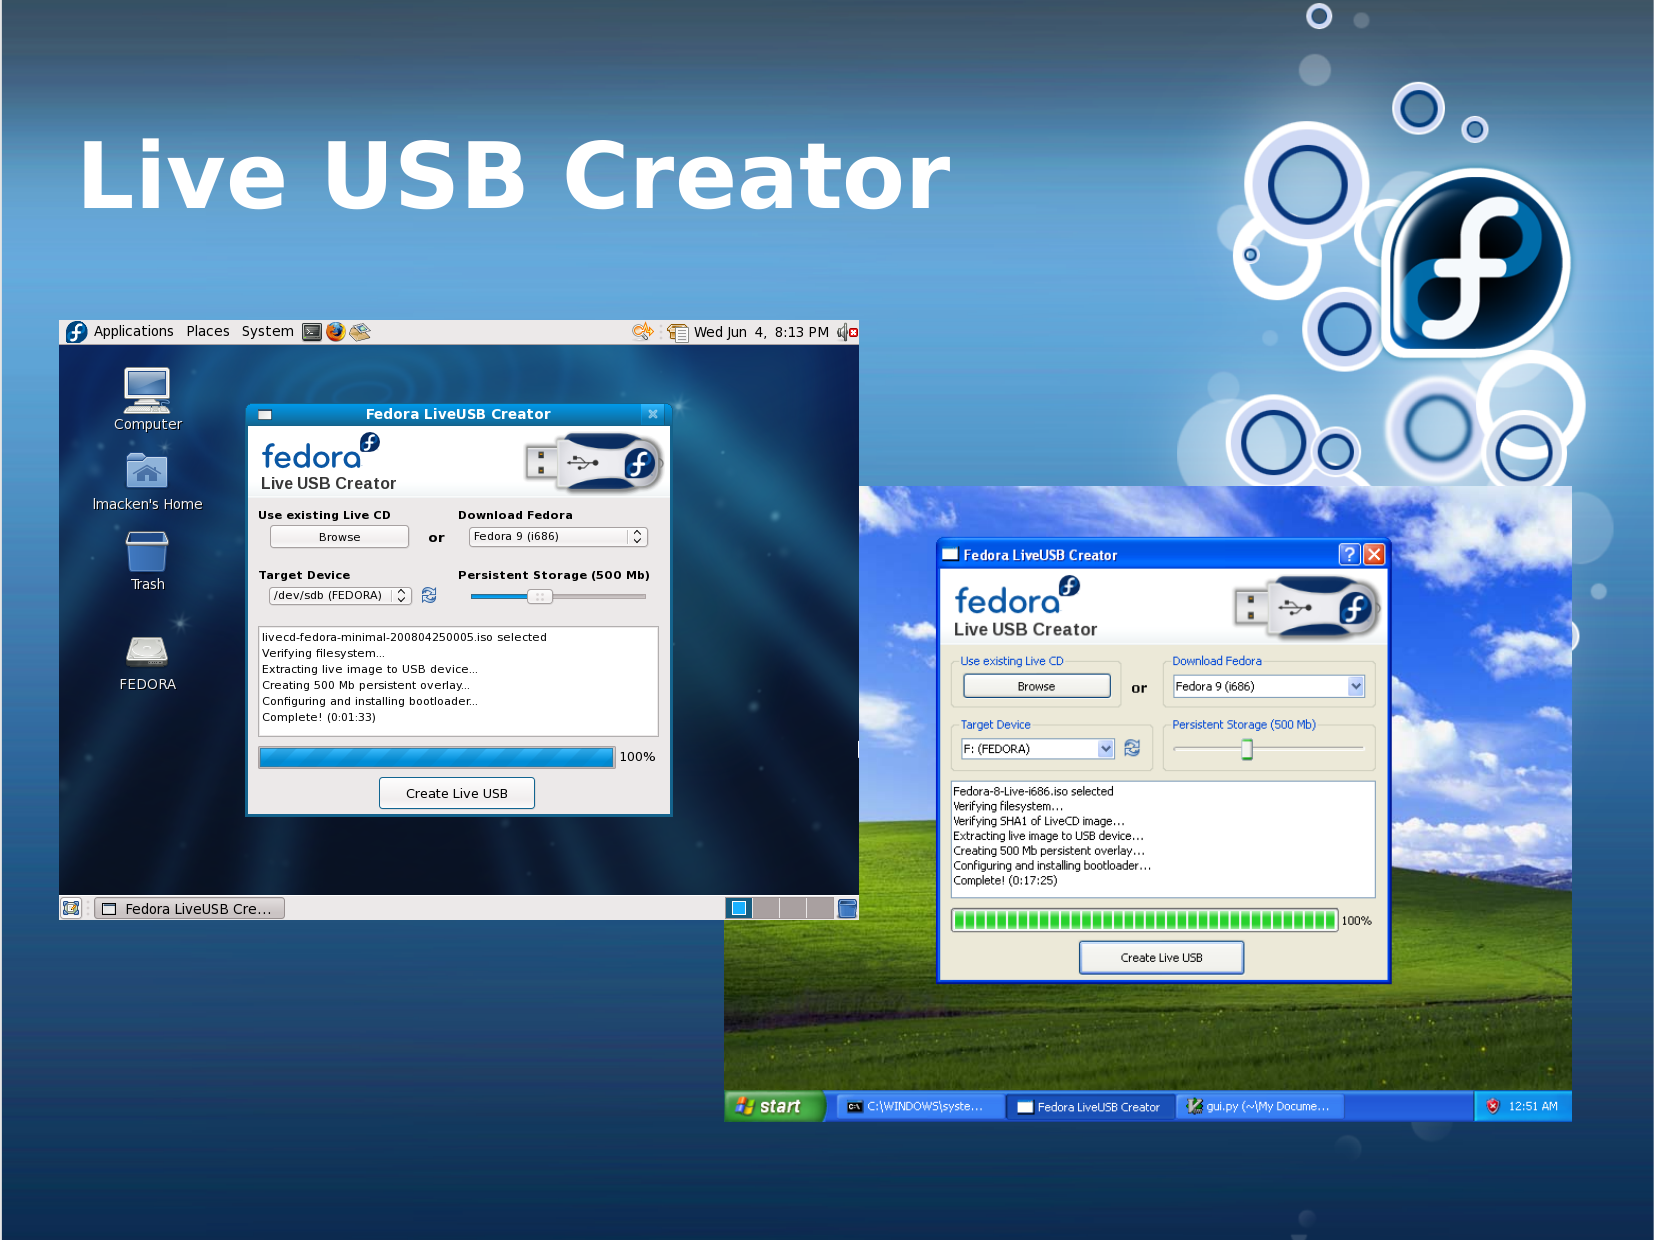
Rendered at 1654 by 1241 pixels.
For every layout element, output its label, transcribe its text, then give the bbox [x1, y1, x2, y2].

picture [1, 0, 1654, 1240]
title Live USB Creator [76, 80, 1565, 273]
